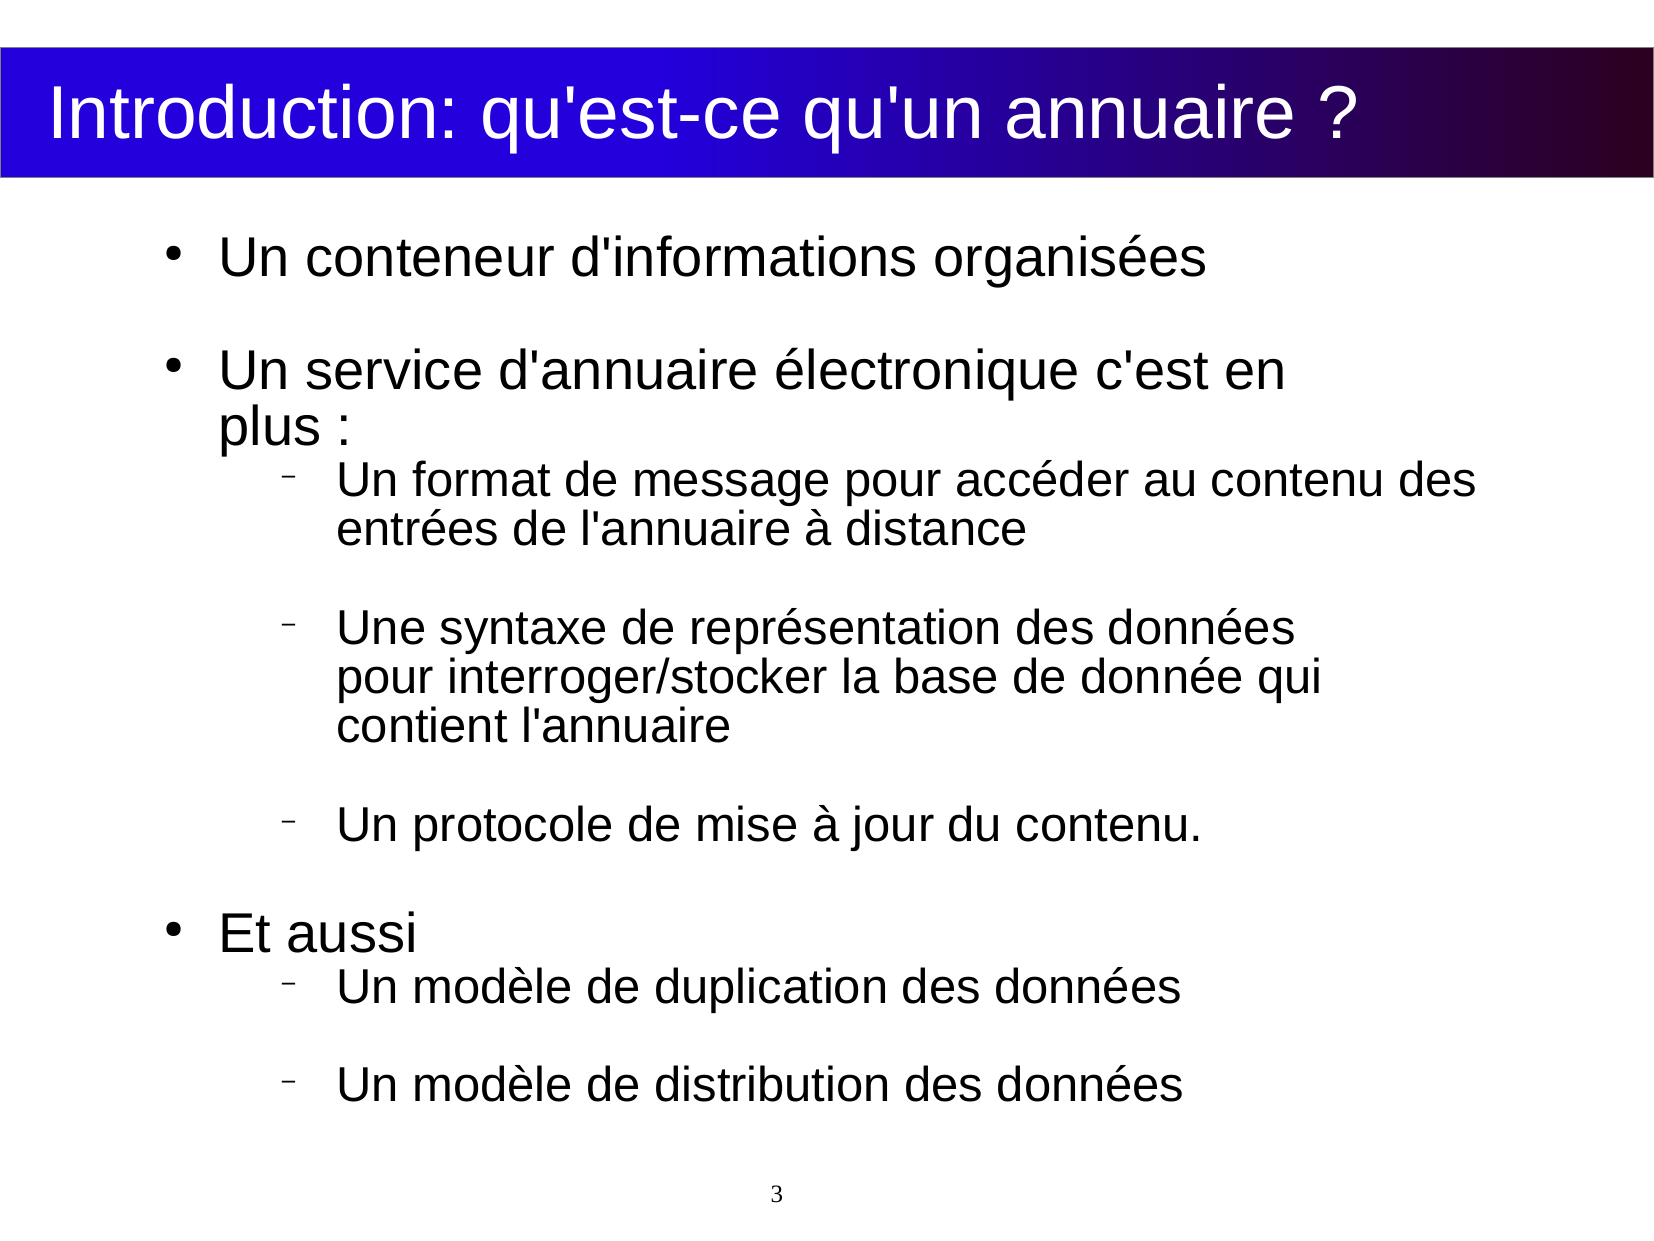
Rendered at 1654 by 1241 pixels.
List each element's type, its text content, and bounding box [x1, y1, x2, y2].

title Introduction: qu'est-ce qu'un annuaire ? [47, 6, 1477, 225]
list Un conteneur d'informations organisées Un service d'annuaire électronique c'est en plus : Un format de message pour accéder au contenu des entrées de l'annuaire à distance Une syntaxe de représentation des données pour interroger/stocker la base de donnée qui contient l'annuaire Un protocole de mise à jour du contenu. Et aussi Un modèle de duplication des données Un modèle de distribution des données [116, 231, 1528, 1123]
